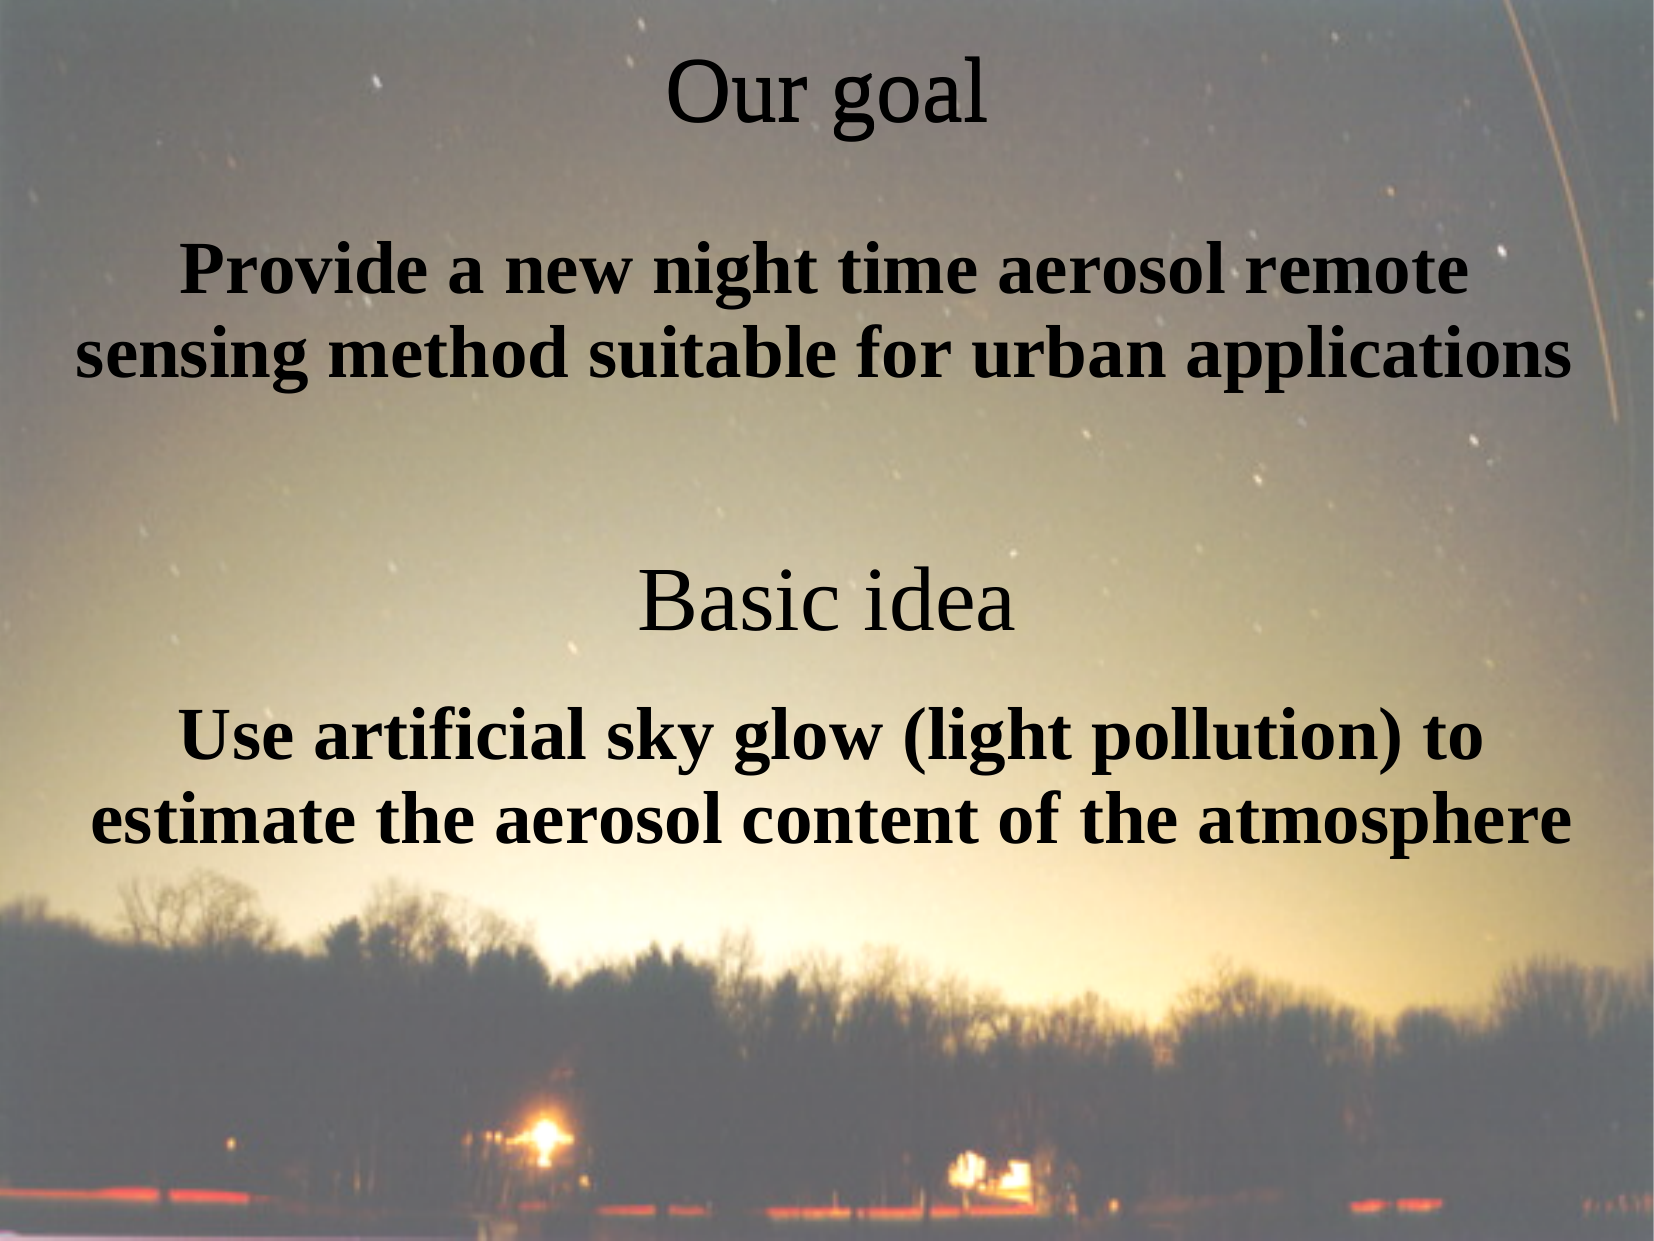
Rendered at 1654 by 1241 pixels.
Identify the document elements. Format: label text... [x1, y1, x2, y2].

text_box Our goal [121, 0, 1534, 192]
text_box Provide a new night time aerosol remote sensing method suitable for urban applications [75, 226, 1576, 559]
text_box Use artificial sky glow (light pollution) to estimate the aerosol content of the atmosphere [63, 692, 1601, 1025]
text_box Basic idea [121, 492, 1534, 692]
